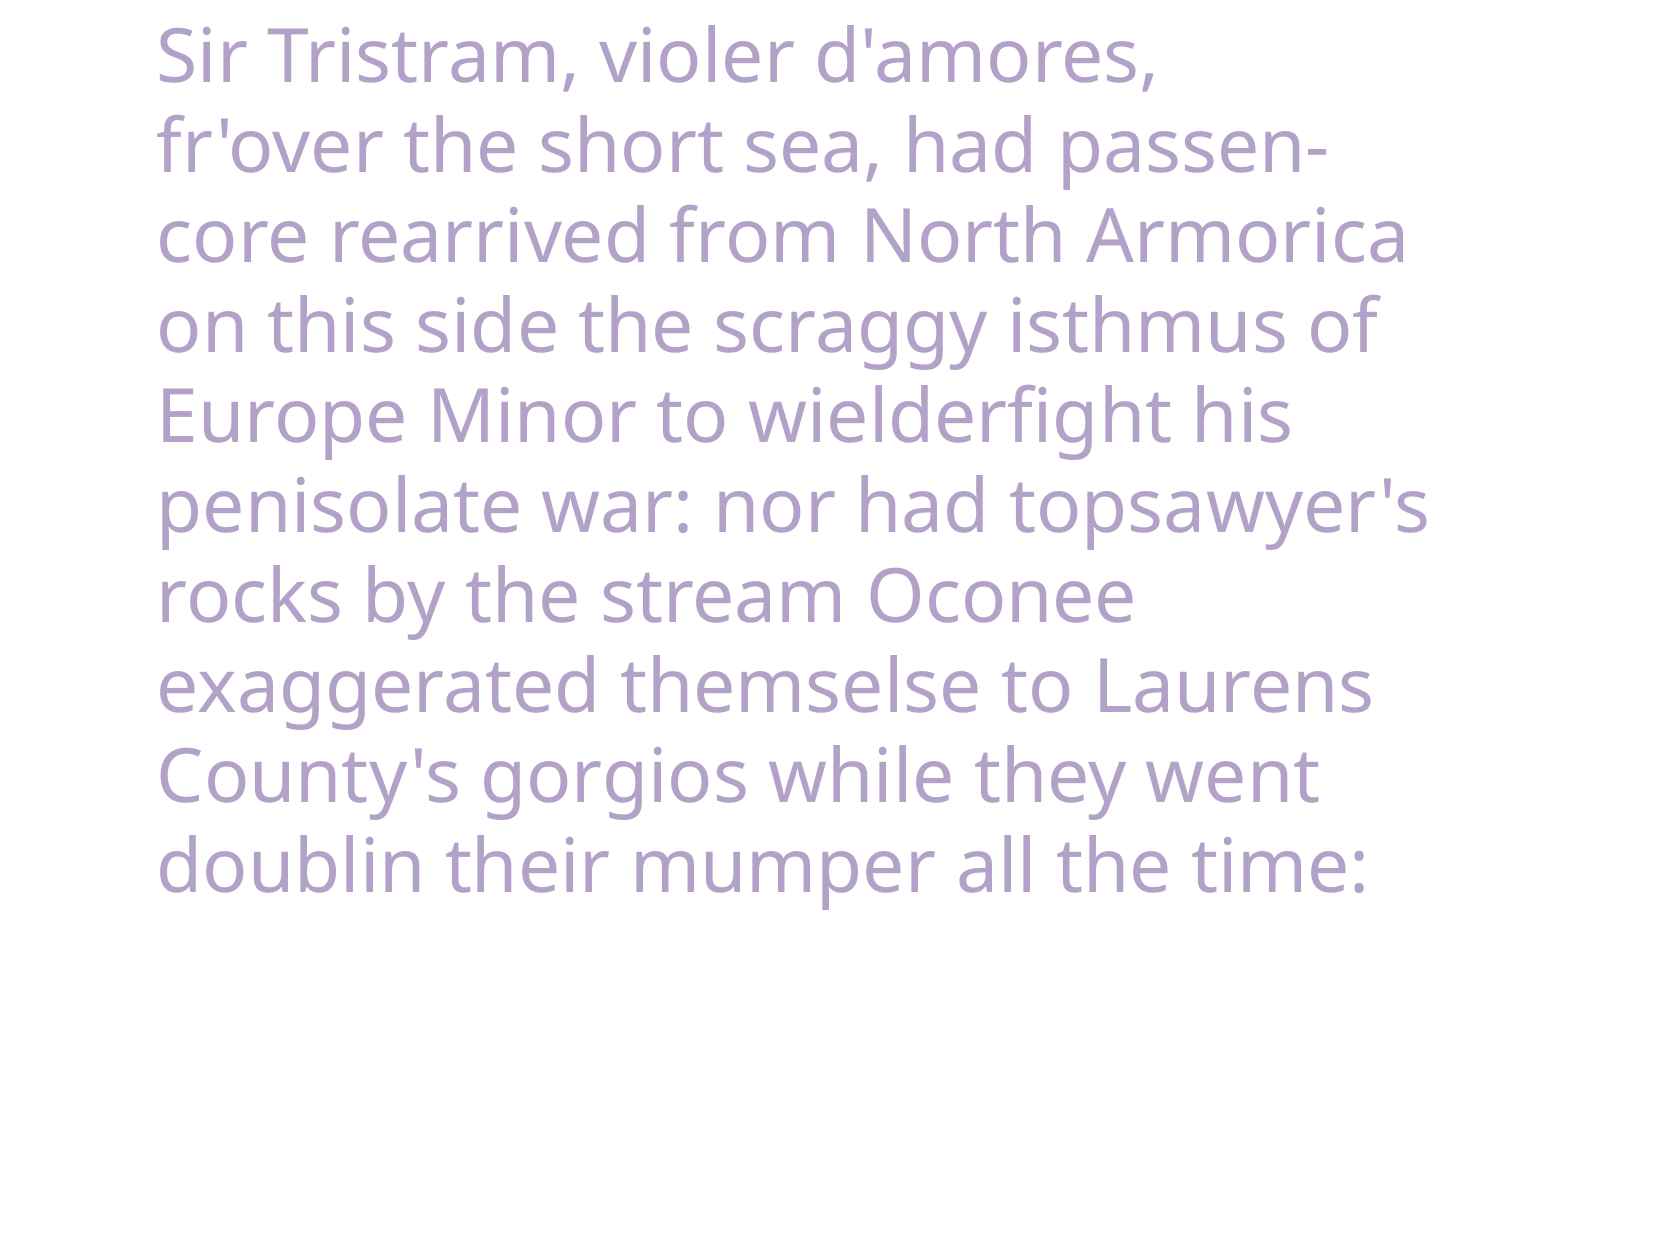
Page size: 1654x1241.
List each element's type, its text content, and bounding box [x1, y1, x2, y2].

text_box Sir Tristram, violer d'amores, fr'over the short sea, had passen- core rearrived from North Armorica on this side the scraggy isthmus of Europe Minor to wielderfight his penisolate war: nor had topsawyer's rocks by the stream Oconee exaggerated themselse to Laurens County's gorgios while they went doublin their mumper all the time: [142, 0, 1512, 915]
